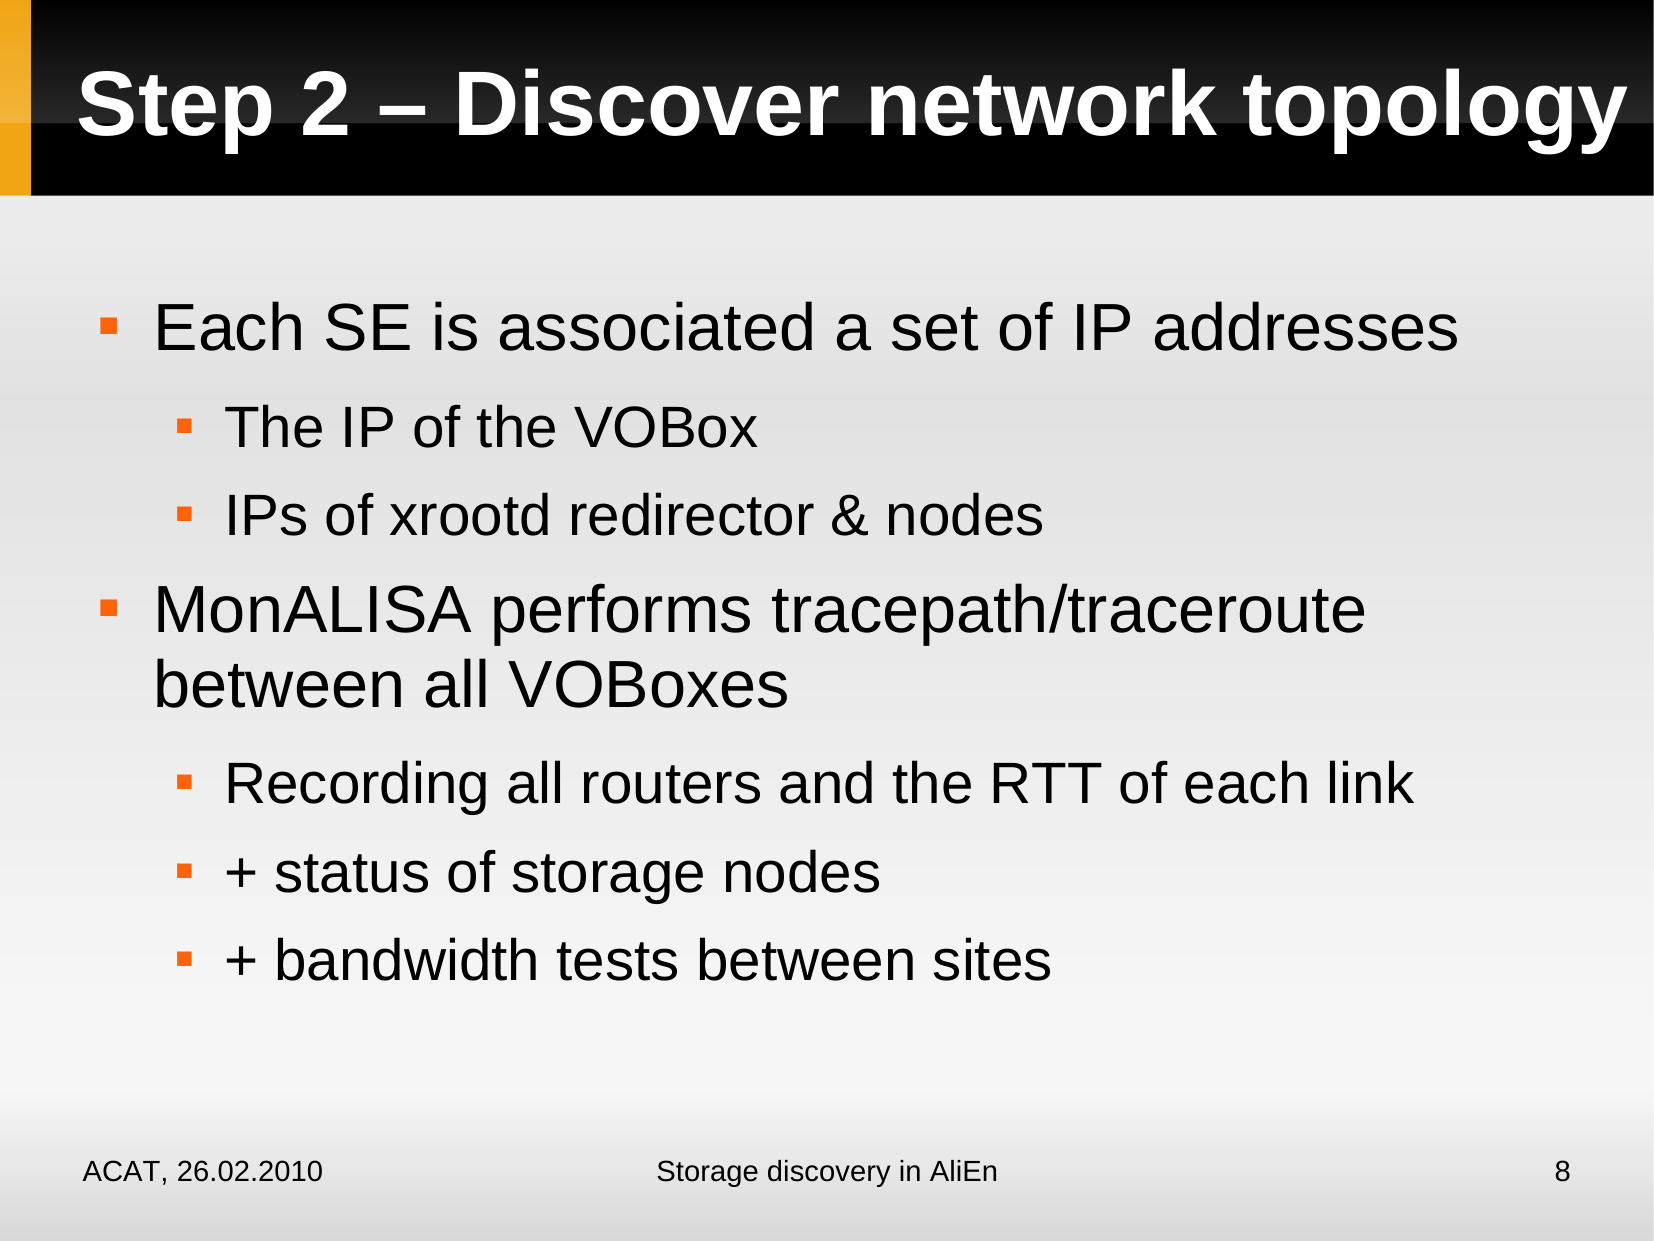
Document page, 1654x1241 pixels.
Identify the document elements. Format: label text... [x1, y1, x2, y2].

title Step 2 – Discover network topology [76, 7, 1651, 200]
list Each SE is associated a set of IP addresses The IP of the VOBox IPs of xrootd redirector & nodes MonALISA performs tracepath/traceroute between all VOBoxes Recording all routers and the RTT of each link + status of storage nodes + bandwidth tests between sites [82, 290, 1571, 1094]
picture [0, 0, 1654, 1241]
